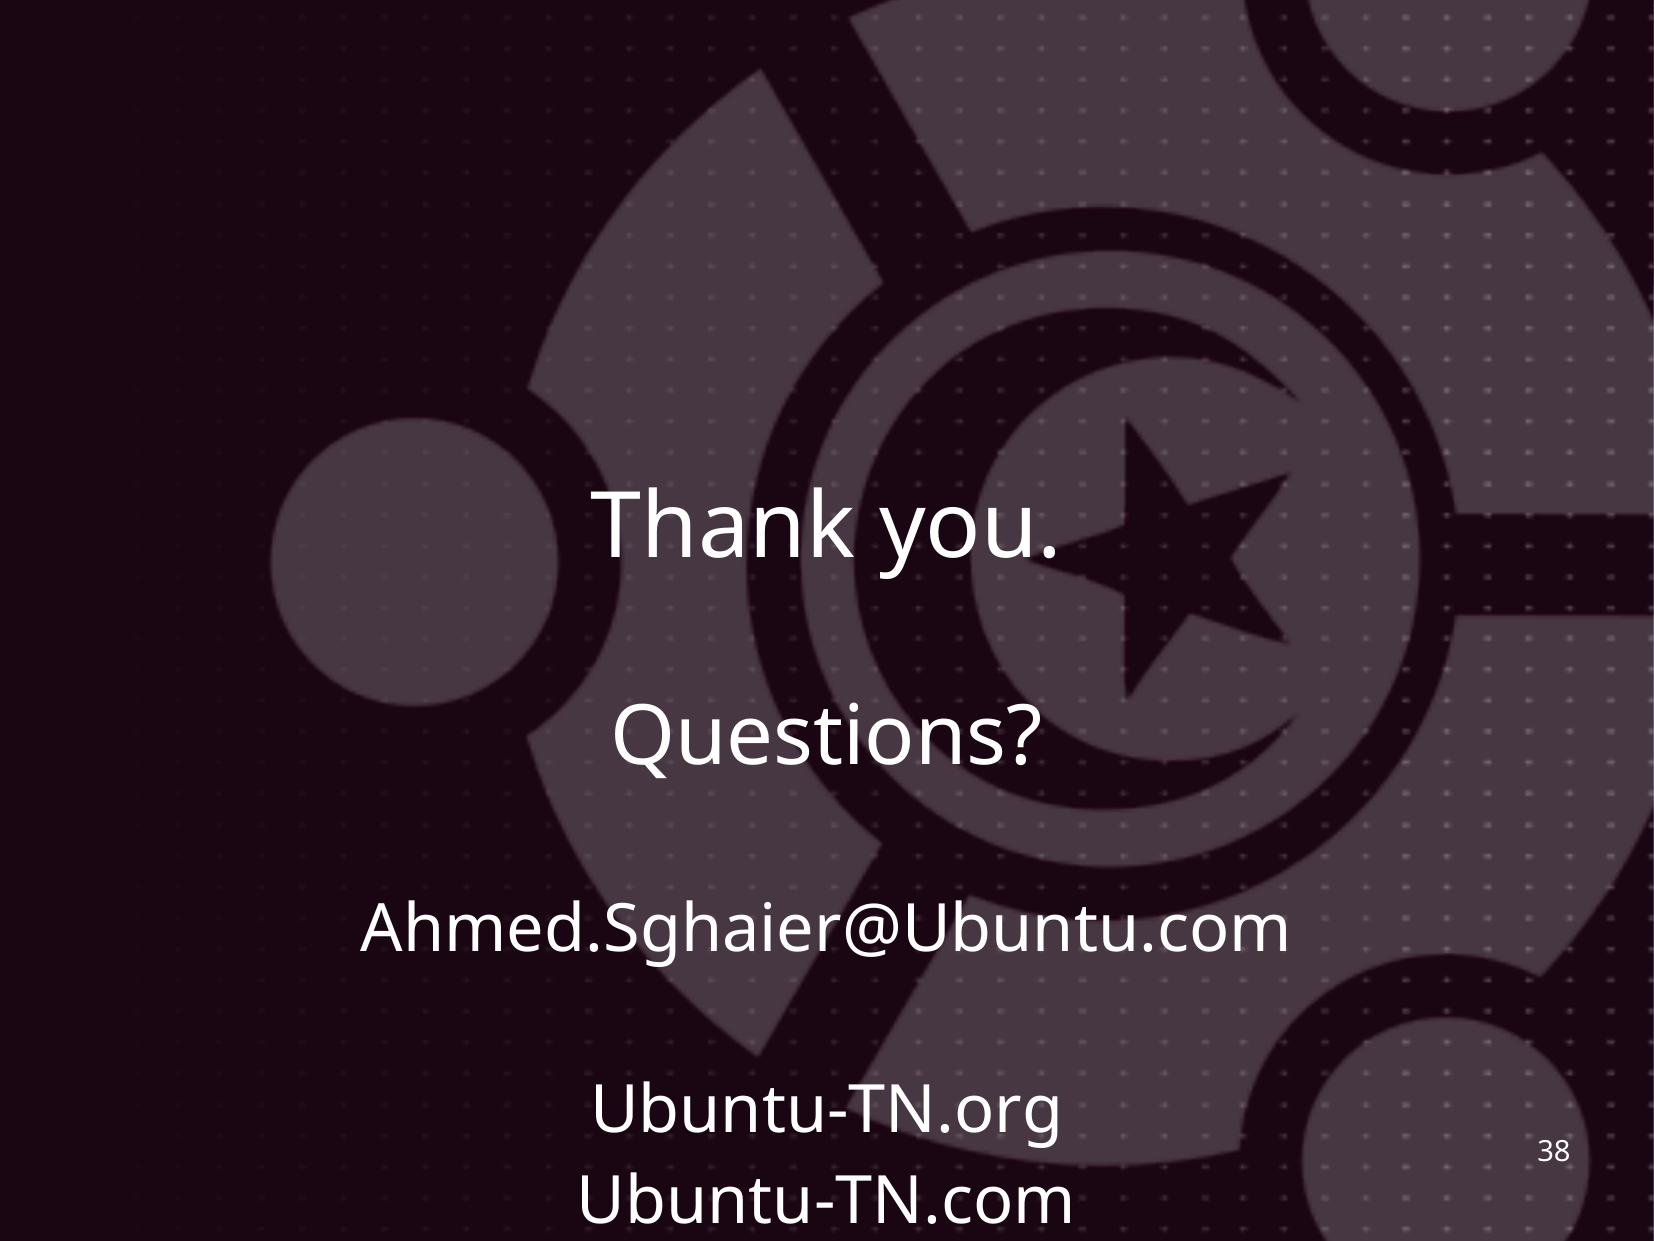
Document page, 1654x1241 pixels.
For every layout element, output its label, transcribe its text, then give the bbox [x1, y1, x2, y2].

picture [0, 0, 1654, 1241]
subtitle Thank you. Questions? Ahmed.Sghaier@Ubuntu.com Ubuntu-TN.org Ubuntu-TN.com [82, 32, 1571, 1126]
